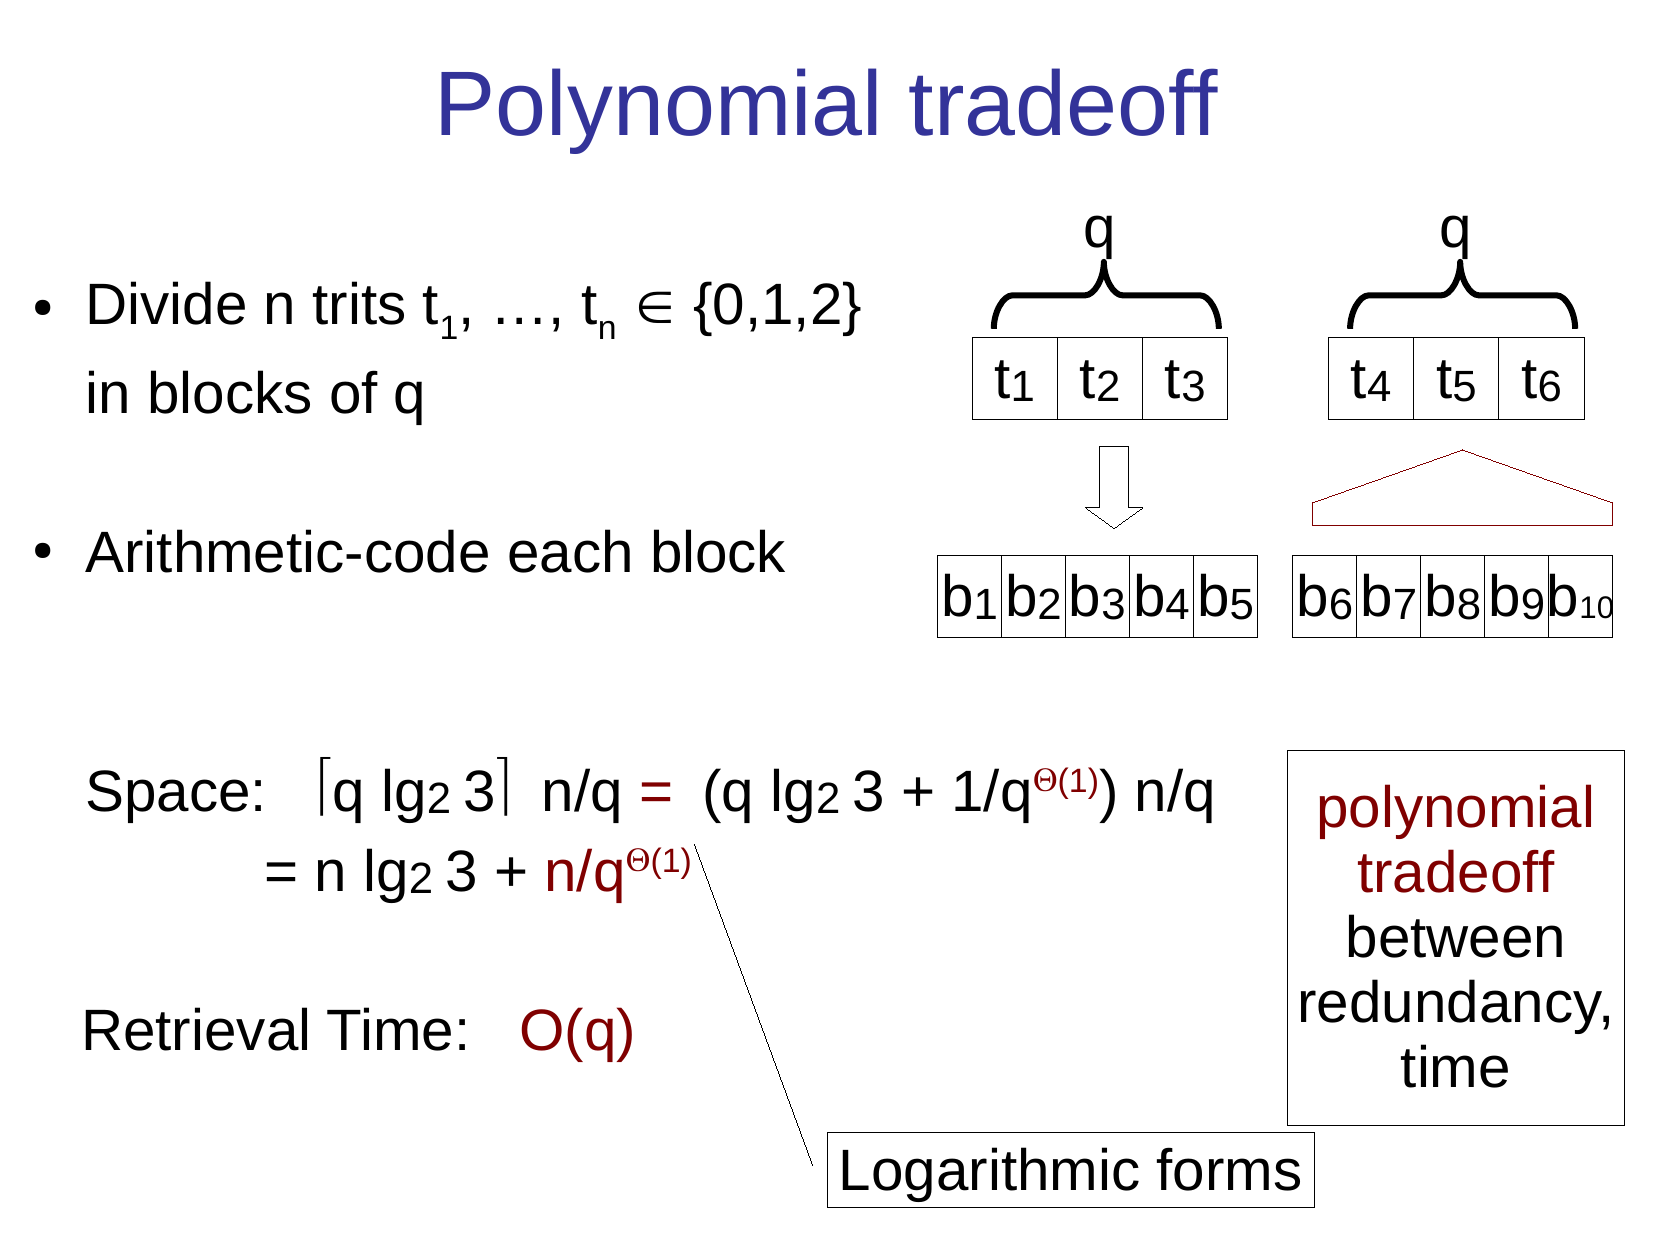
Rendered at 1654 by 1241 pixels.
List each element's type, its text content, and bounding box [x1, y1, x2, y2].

text_box t6 [1498, 337, 1585, 420]
list Divide n trits t1, …, tn  {0,1,2} in blocks of q Arithmetic-code each block Space: q lg2 3 n/q = (q lg2 3 + 1/q(1)) n/q = n lg2 3 + n/q(1) Retrieval Time: O(q) [0, 184, 1654, 1238]
text_box polynomial tradeoff between redundancy, time [1287, 750, 1625, 1126]
text_box t5 [1413, 337, 1498, 420]
text_box b2 [1001, 555, 1065, 638]
text_box q [1425, 187, 1488, 268]
text_box b8 [1420, 555, 1484, 638]
text_box t1 [972, 337, 1057, 420]
text_box b3 [1065, 555, 1129, 638]
text_box b7 [1356, 555, 1420, 638]
title Polynomial tradeoff [124, 0, 1530, 207]
text_box b4 [1129, 555, 1193, 638]
text_box t2 [1057, 337, 1142, 420]
text_box b1 [937, 555, 1001, 638]
text_box Logarithmic forms [827, 1133, 1315, 1208]
text_box b10 [1548, 555, 1613, 638]
text_box t3 [1142, 337, 1228, 420]
text_box q [1068, 187, 1131, 268]
text_box b9 [1484, 555, 1548, 638]
text_box t4 [1328, 337, 1413, 420]
text_box b5 [1193, 555, 1258, 638]
text_box b6 [1292, 555, 1356, 638]
